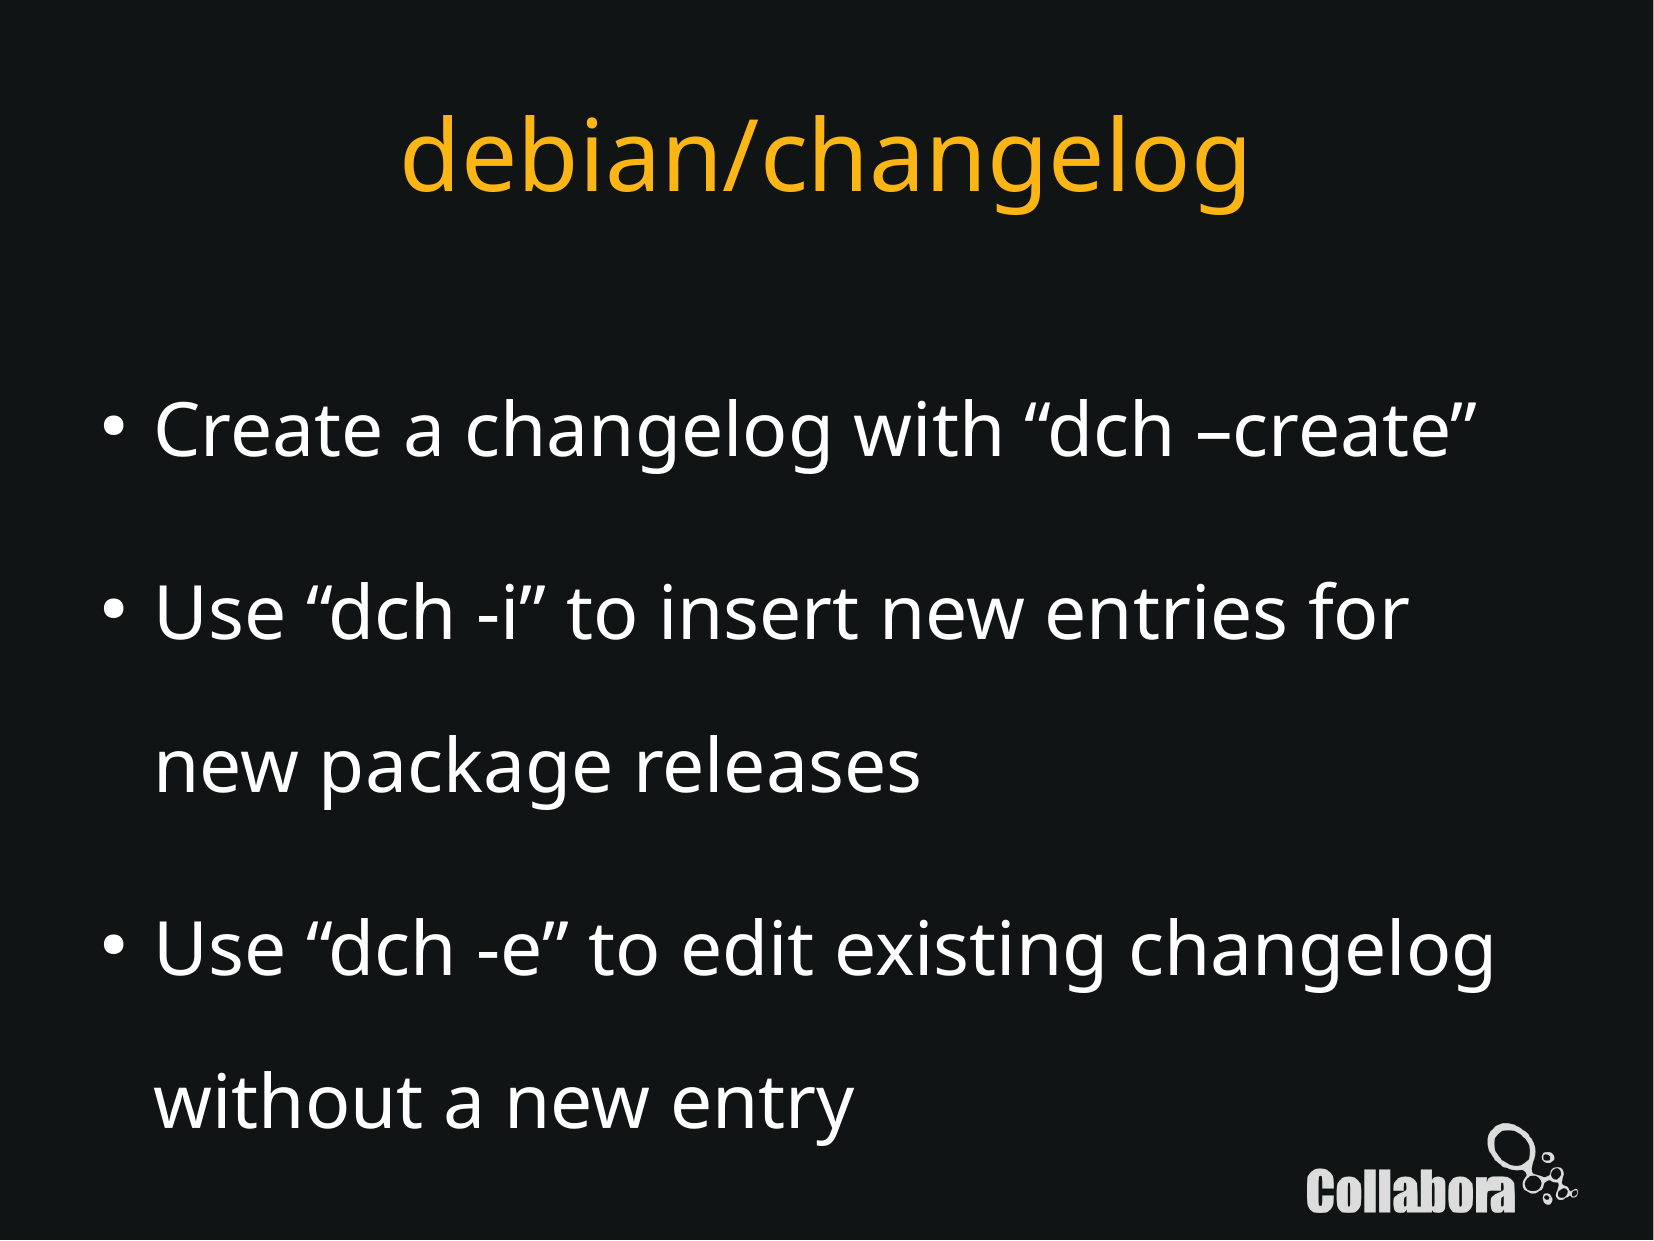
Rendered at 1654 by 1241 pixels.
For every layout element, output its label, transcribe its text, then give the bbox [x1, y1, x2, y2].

list Create a changelog with “dch –create” Use “dch -i” to insert new entries for new package releases Use “dch -e” to edit existing changelog without a new entry [82, 324, 1571, 1109]
picture [1307, 1123, 1578, 1213]
title debian/changelog [82, 49, 1571, 257]
